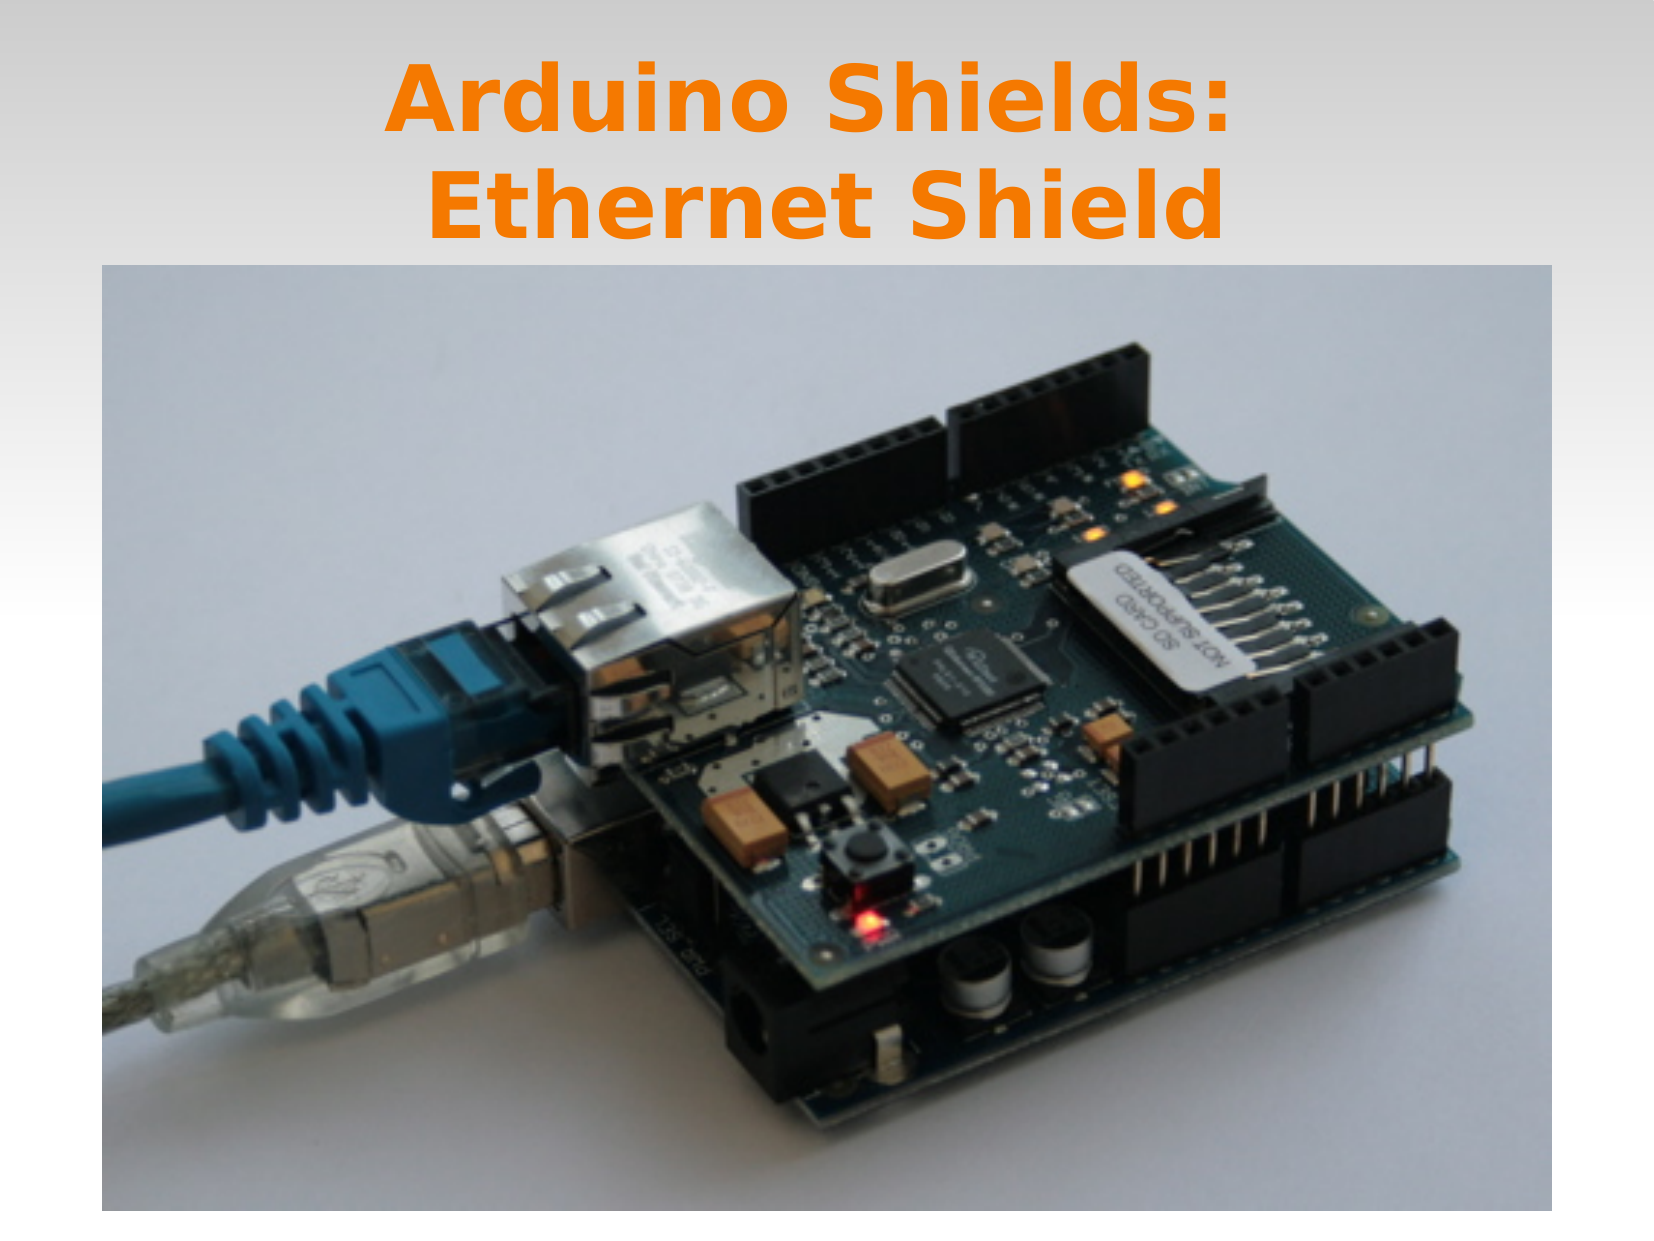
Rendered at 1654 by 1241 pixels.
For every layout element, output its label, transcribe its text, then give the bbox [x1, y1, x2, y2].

title Arduino Shields: Ethernet Shield [82, 45, 1571, 261]
picture [102, 265, 1552, 1211]
